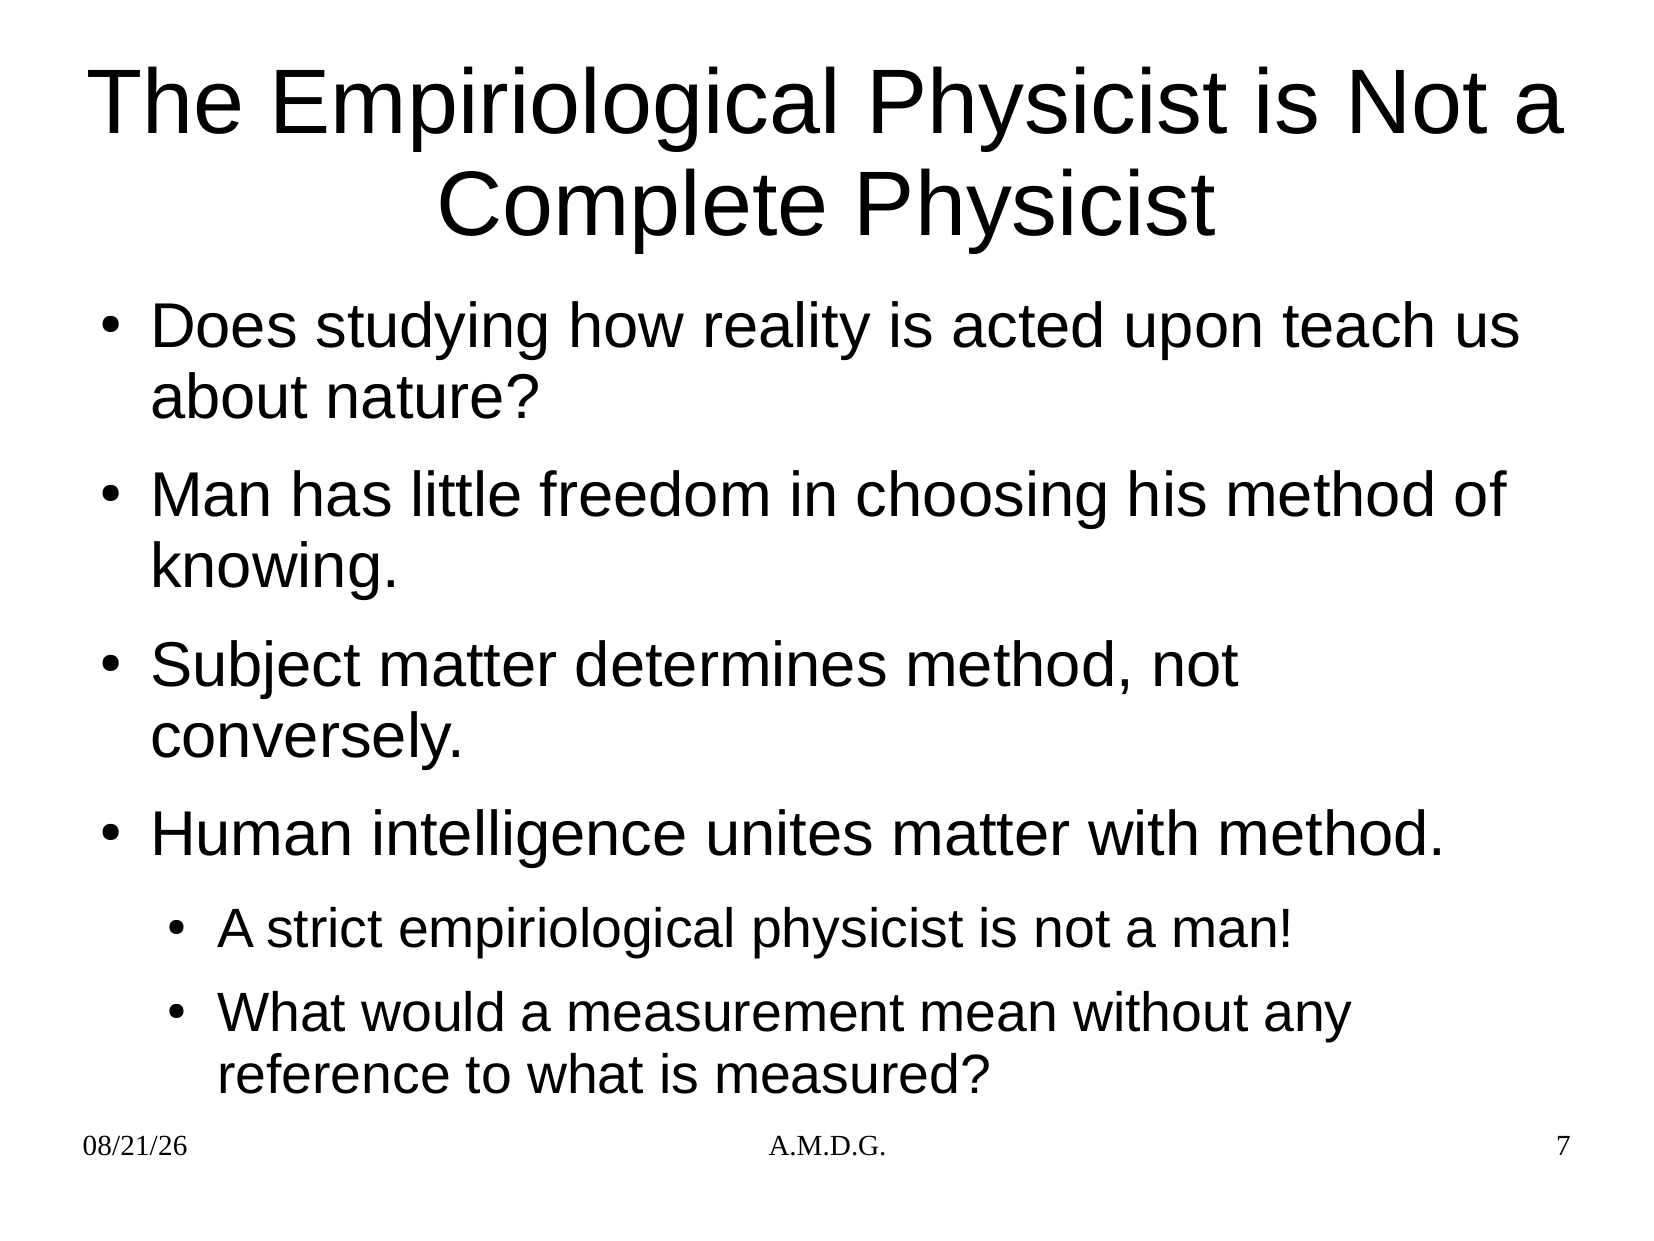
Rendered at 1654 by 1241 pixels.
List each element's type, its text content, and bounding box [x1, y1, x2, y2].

title The Empiriological Physicist is Not a Complete Physicist [82, 49, 1571, 257]
list Does studying how reality is acted upon teach us about nature? Man has little freedom in choosing his method of knowing. Subject matter determines method, not conversely. Human intelligence unites matter with method. A strict empiriological physicist is not a man! What would a measurement mean without any reference to what is measured? [82, 290, 1571, 1109]
